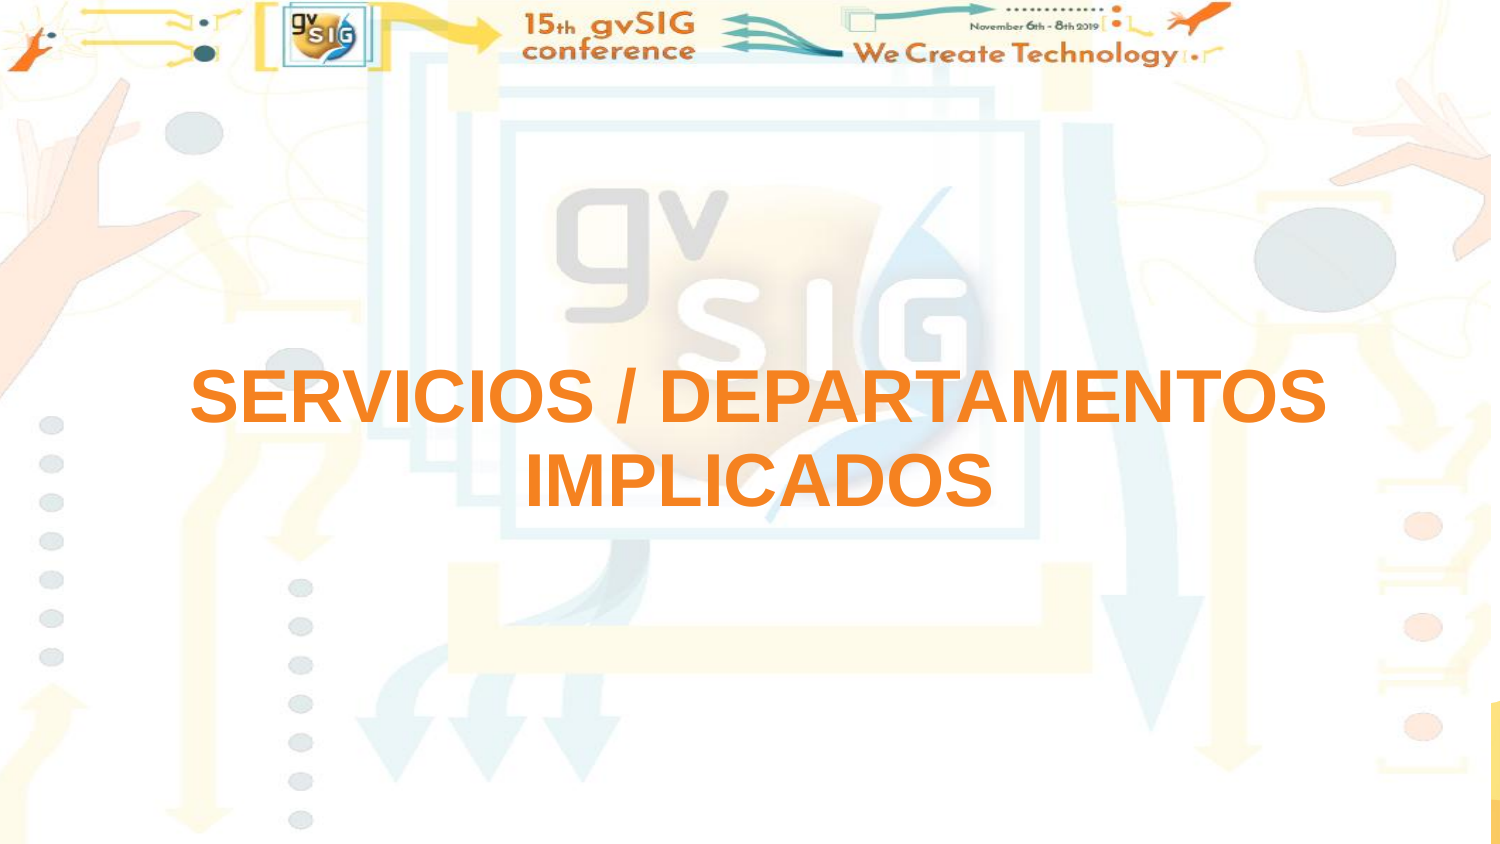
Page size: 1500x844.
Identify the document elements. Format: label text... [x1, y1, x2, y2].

picture [0, 0, 1500, 844]
text_box SERVICIOS / DEPARTAMENTOS IMPLICADOS [25, 347, 1495, 531]
